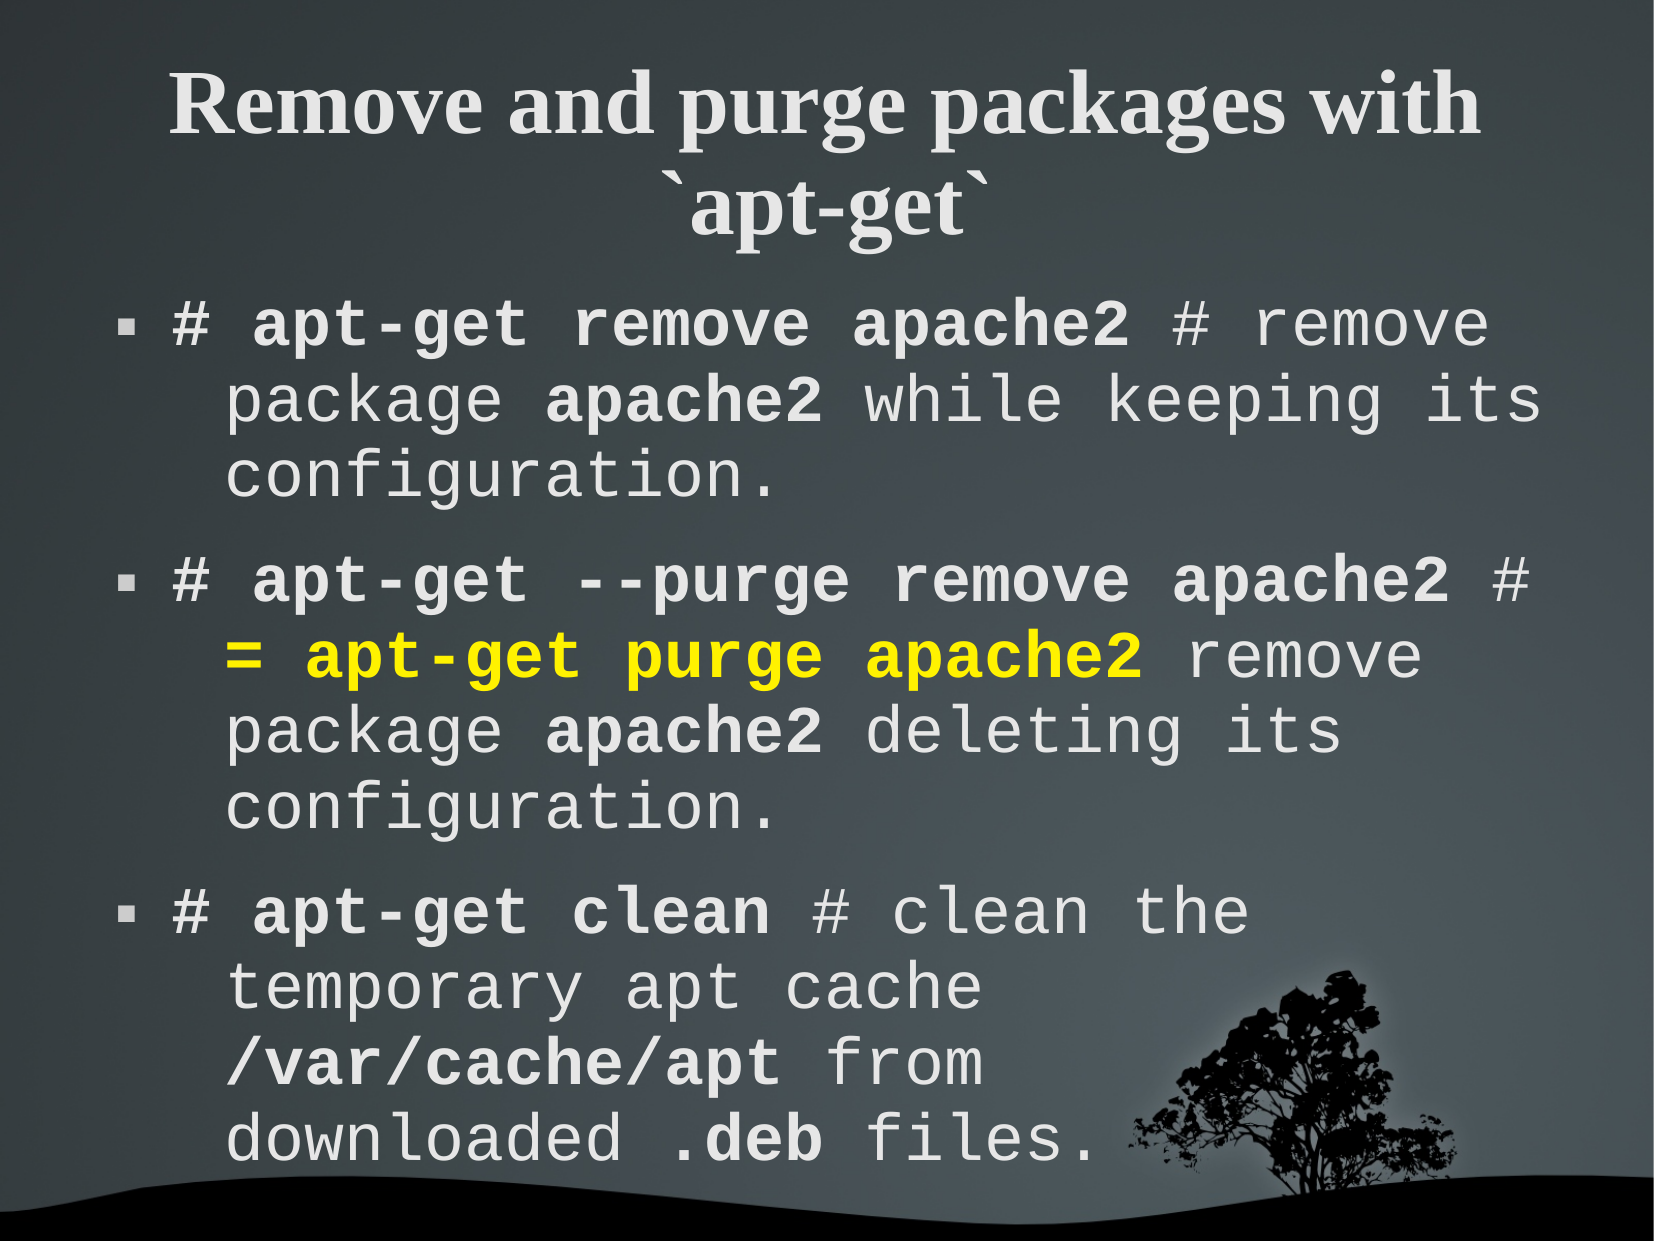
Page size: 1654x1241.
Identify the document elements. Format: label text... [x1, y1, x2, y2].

list # apt-get remove apache2 # remove package apache2 while keeping its configuration. # apt-get --purge remove apache2 # = apt-get purge apache2 remove package apache2 deleting its configuration. # apt-get clean # clean the temporary apt cache /var/cache/apt from downloaded .deb files. [82, 290, 1571, 1181]
title Remove and purge packages with `apt-get` [82, 33, 1571, 273]
picture [0, 0, 1654, 1241]
